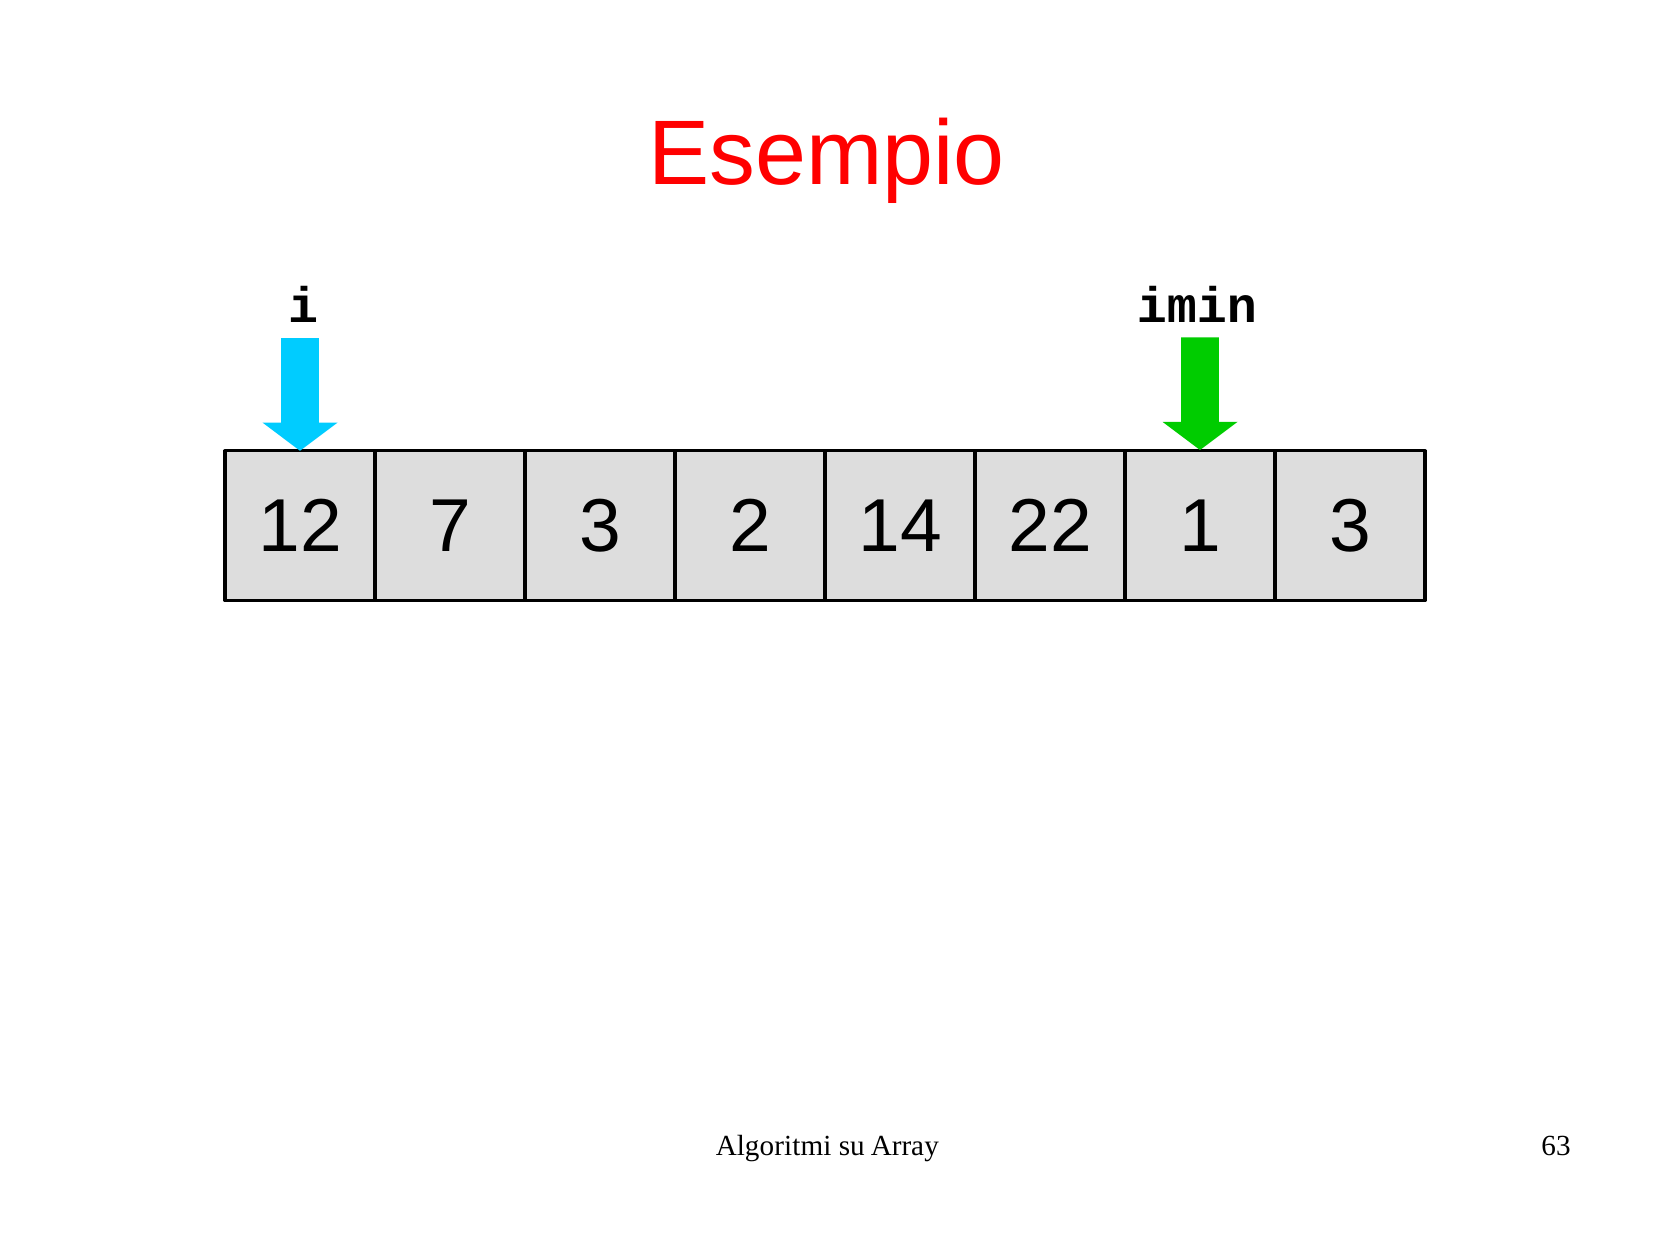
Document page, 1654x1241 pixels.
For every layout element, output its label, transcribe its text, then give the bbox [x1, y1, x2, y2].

text_box [262, 338, 338, 451]
text_box 7 [375, 450, 525, 601]
text_box imin [1136, 280, 1257, 338]
text_box 12 [225, 450, 375, 601]
text_box i [288, 280, 319, 338]
text_box 3 [525, 450, 675, 601]
text_box 1 [1125, 450, 1275, 601]
text_box 22 [975, 450, 1125, 601]
title Esempio [82, 49, 1571, 257]
text_box 3 [1275, 450, 1426, 601]
text_box [1162, 338, 1238, 451]
text_box 2 [675, 450, 825, 601]
text_box 14 [825, 450, 975, 601]
